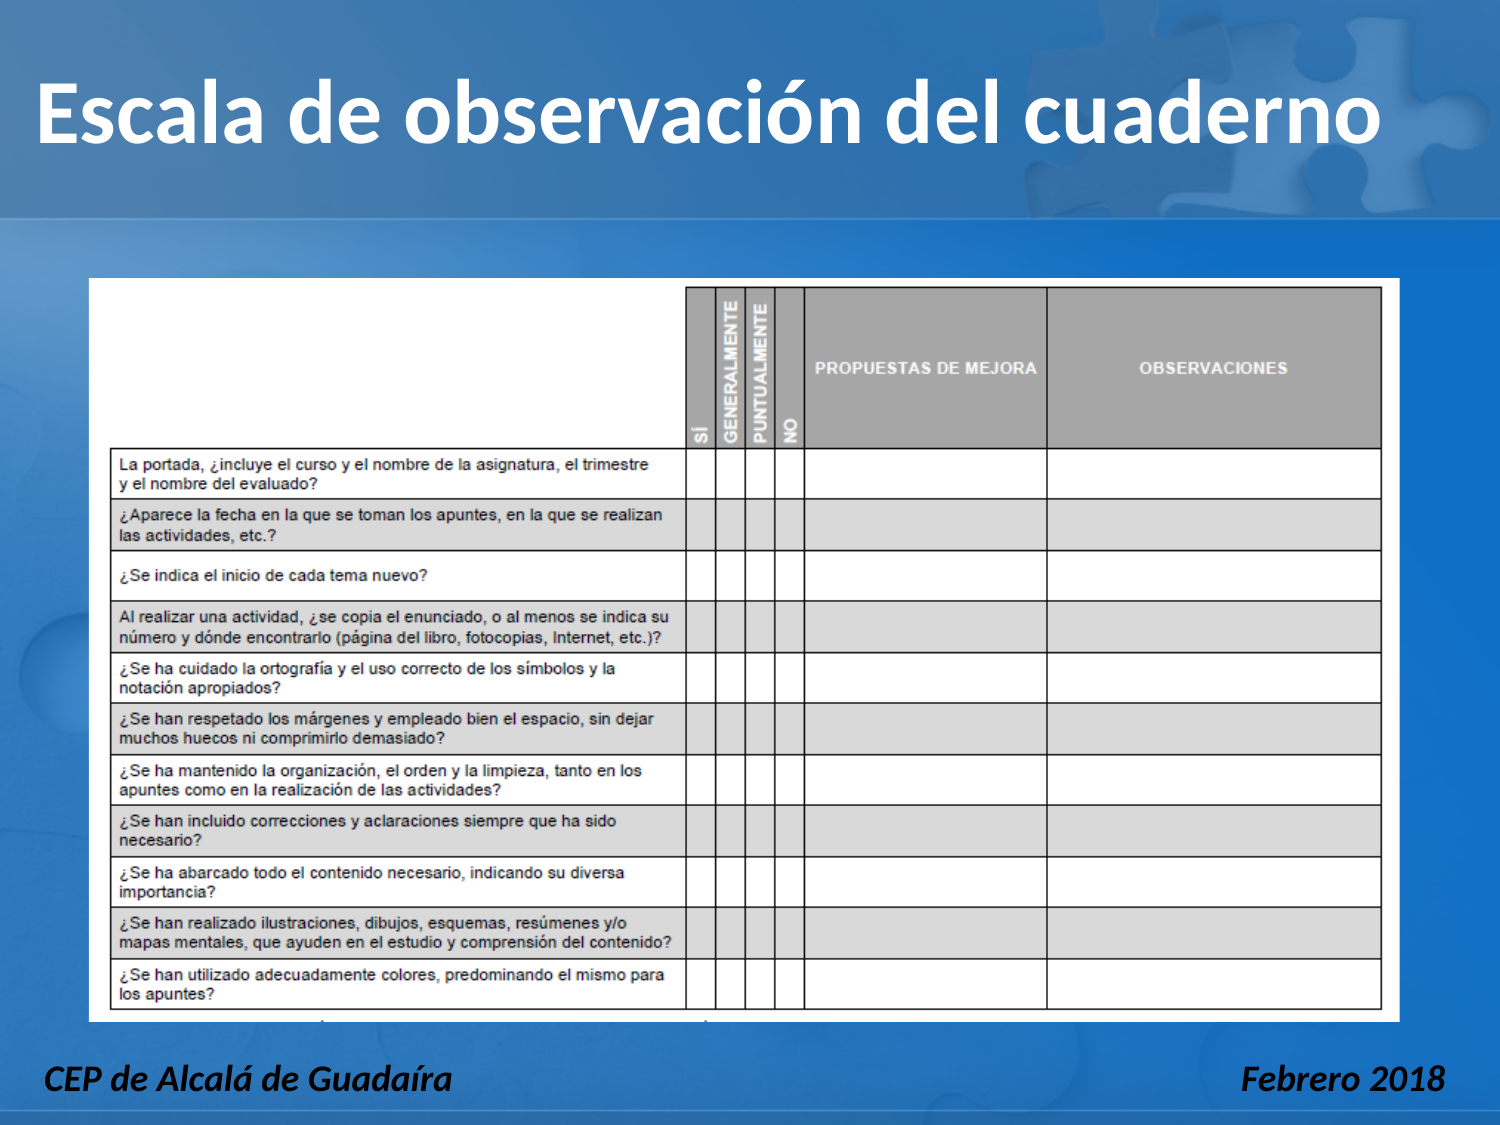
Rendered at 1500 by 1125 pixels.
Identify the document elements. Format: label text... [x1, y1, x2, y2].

text_box CEP de Alcalá de Guadaíra Febrero 2018 [29, 1046, 1489, 1107]
picture [0, 232, 1500, 1125]
title Escala de observación del cuaderno [0, 44, 1500, 232]
